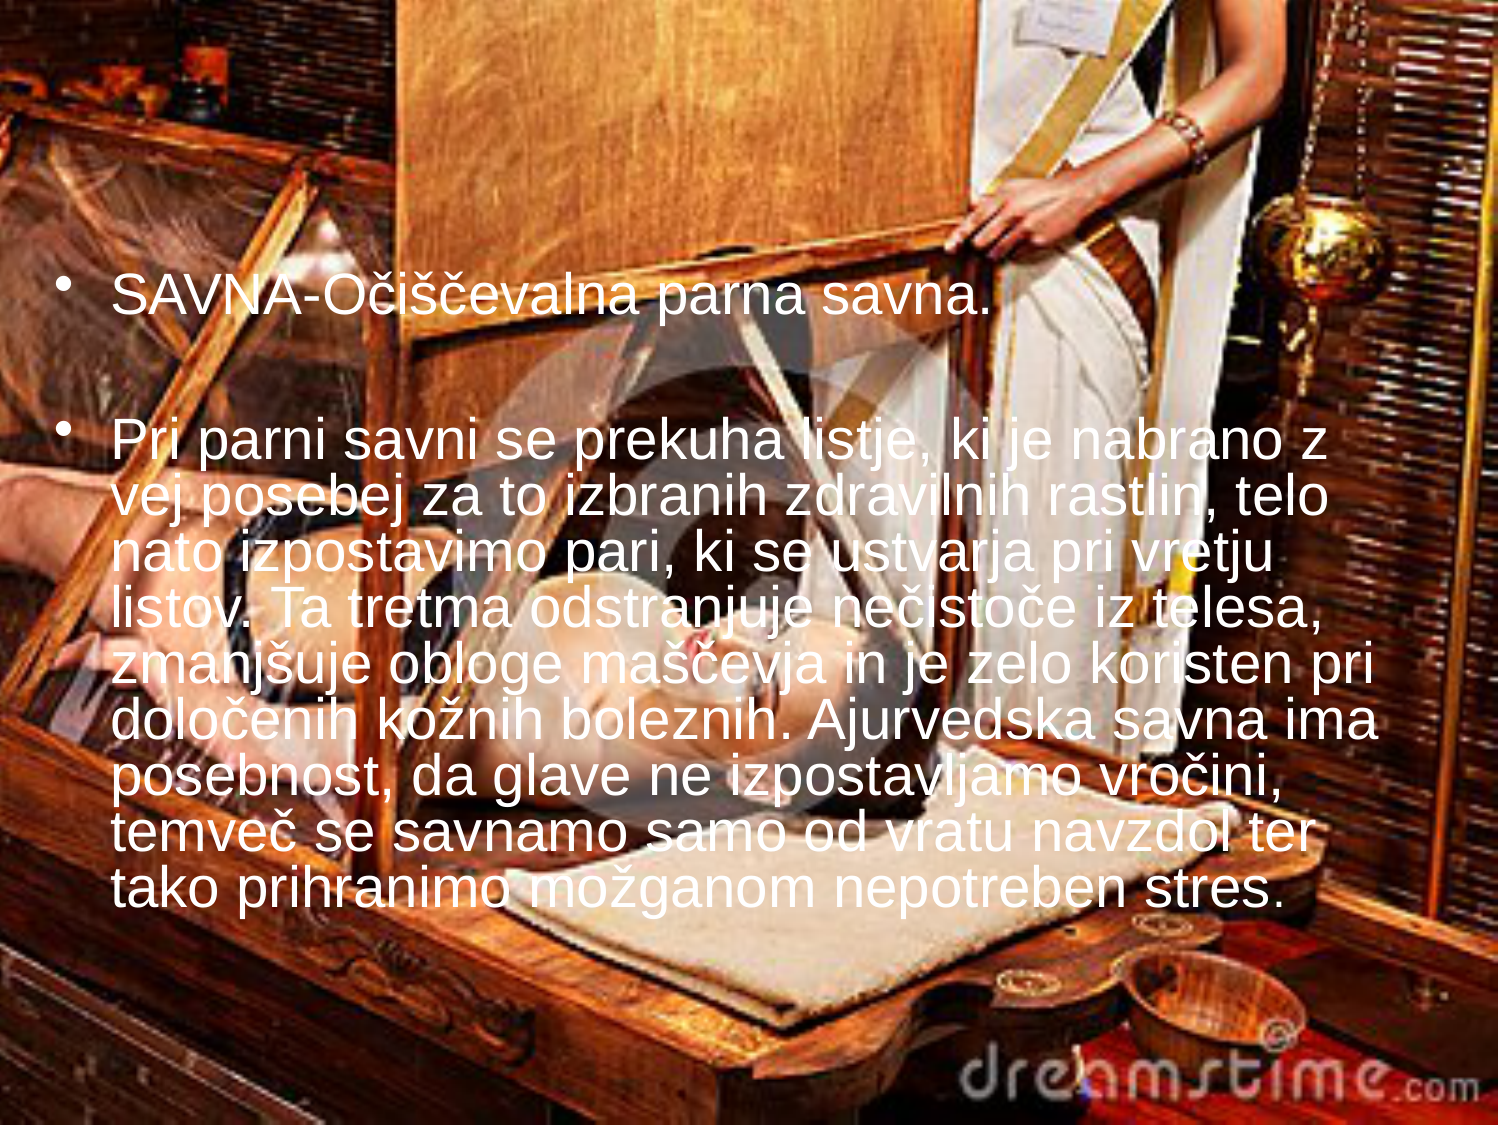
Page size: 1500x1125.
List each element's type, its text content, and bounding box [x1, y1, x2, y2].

picture [0, 0, 1498, 1125]
list SAVNA-Očiščevalna parna savna. Pri parni savni se prekuha listje, ki je nabrano z vej posebej za to izbranih zdravilnih rastlin, telo nato izpostavimo pari, ki se ustvarja pri vretju listov. Ta tretma odstranjuje nečistoče iz telesa, zmanjšuje obloge maščevja in je zelo koristen pri določenih kožnih boleznih. Ajurvedska savna ima posebnost, da glave ne izpostavljamo vročini, temveč se savnamo samo od vratu navzdol ter tako prihranimo možganom nepotreben stres. [38, 262, 1396, 1005]
